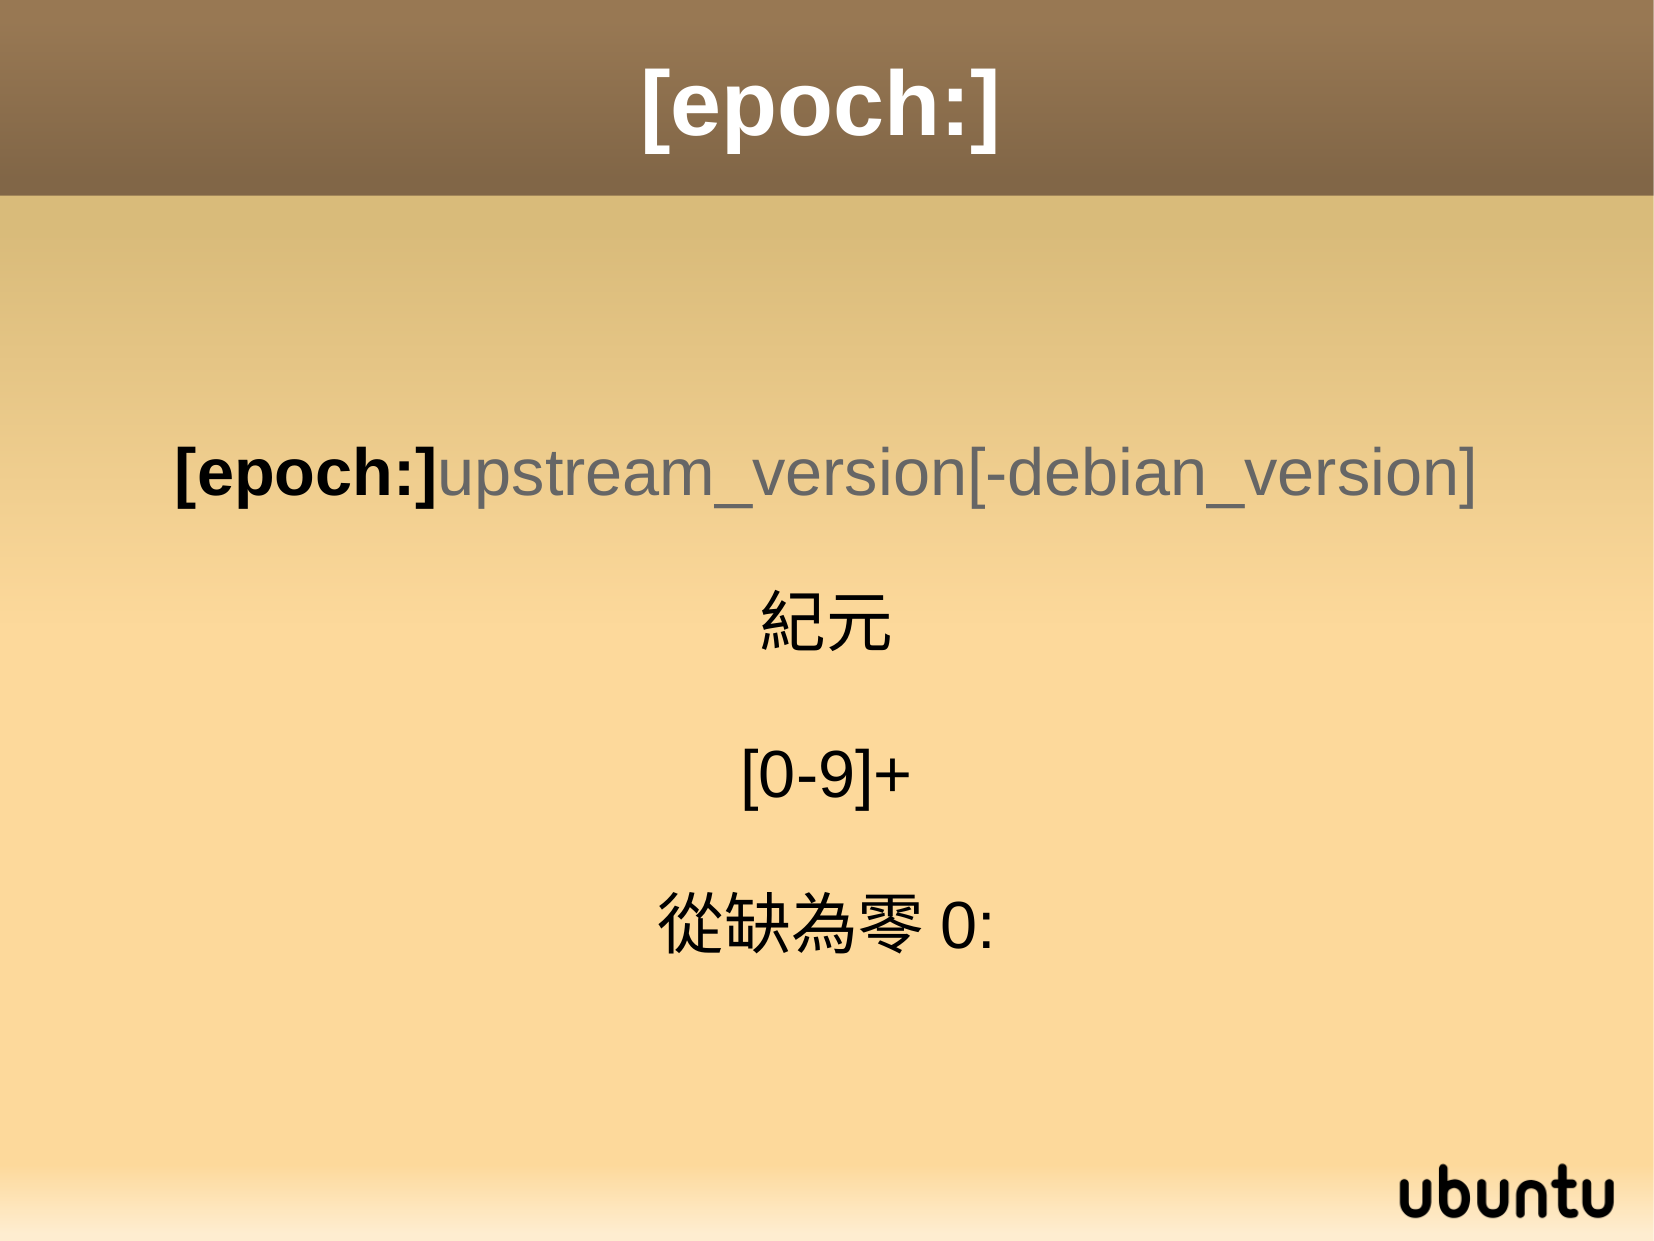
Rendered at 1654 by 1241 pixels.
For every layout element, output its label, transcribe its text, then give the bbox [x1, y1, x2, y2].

picture [0, 0, 1654, 1241]
subtitle [epoch:]upstream_version[-debian_version] 紀元 [0-9]+ 從缺為零0: [82, 297, 1571, 1102]
title [epoch:] [76, 7, 1565, 200]
